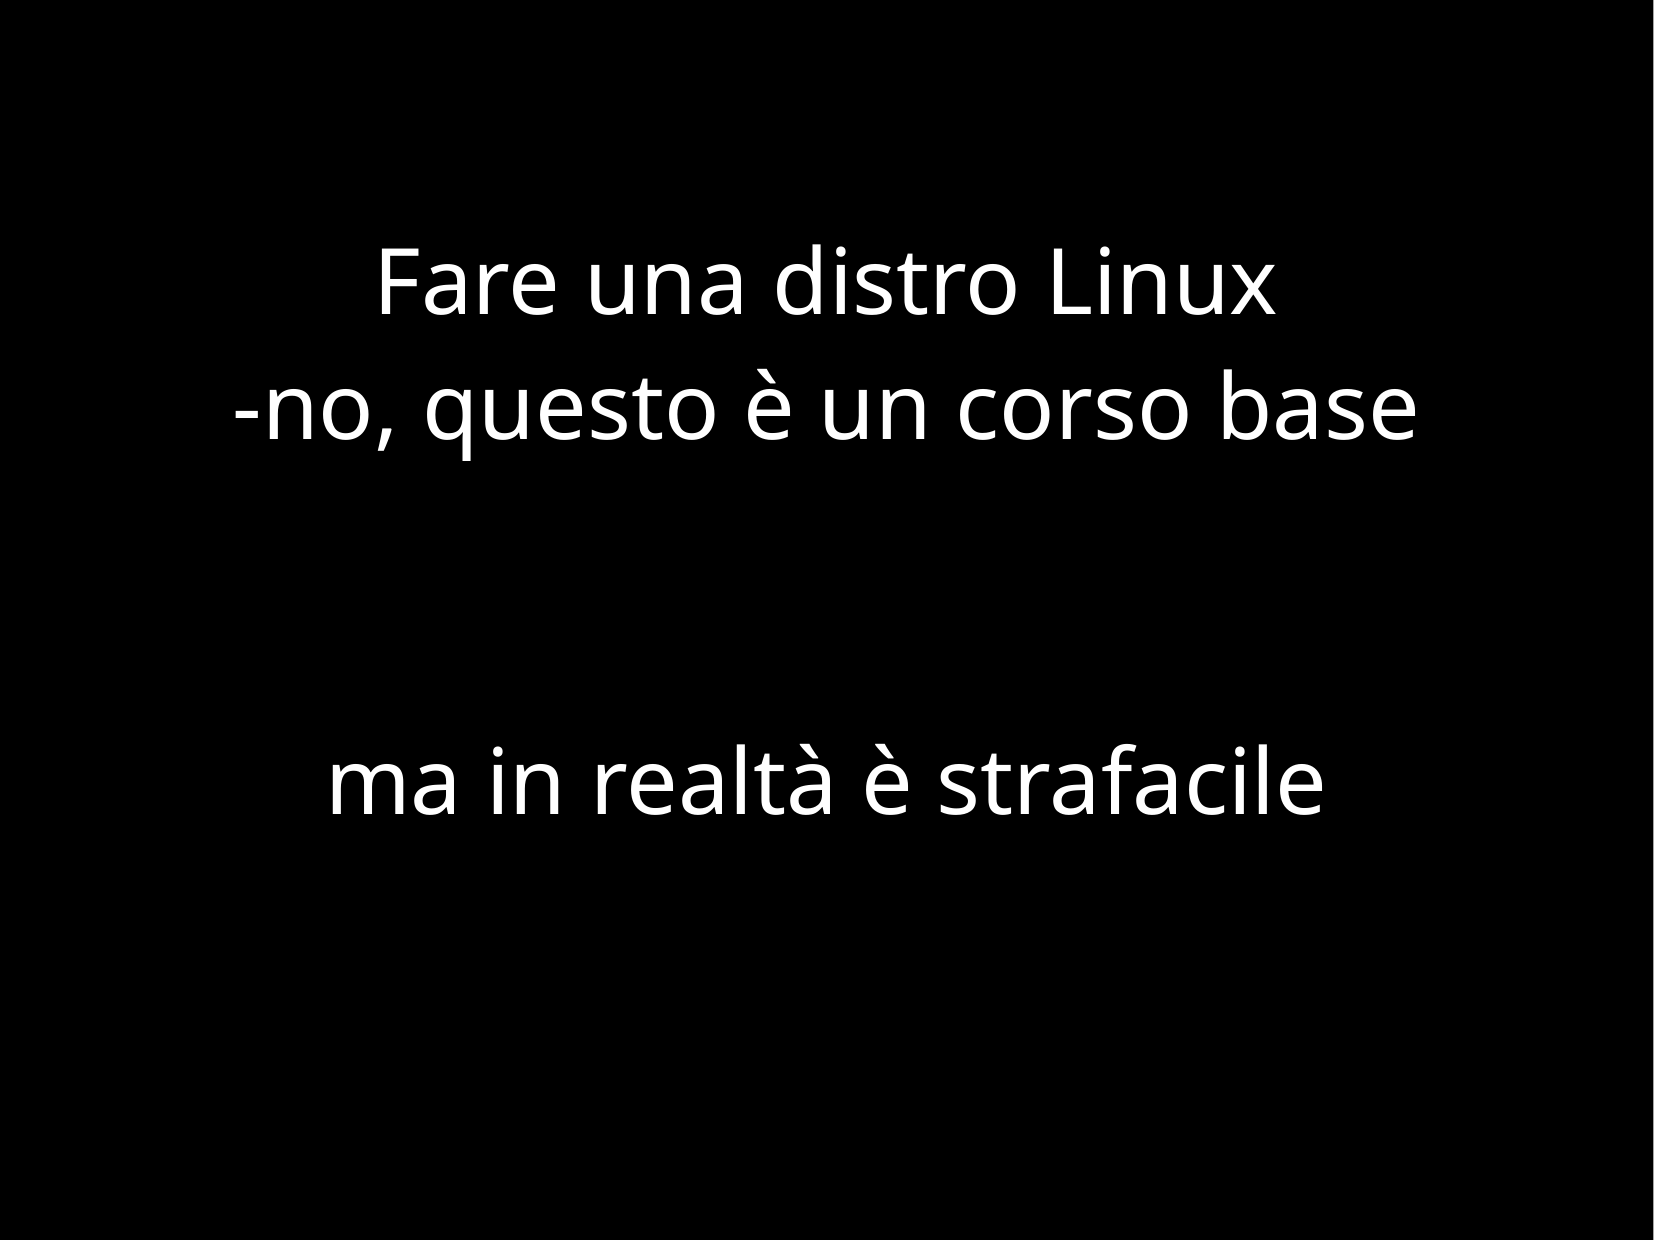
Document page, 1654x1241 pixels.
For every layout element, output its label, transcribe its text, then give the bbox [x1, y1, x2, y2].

subtitle Fare una distro Linux -no, questo è un corso base ma in realtà è strafacile [82, 49, 1571, 1010]
